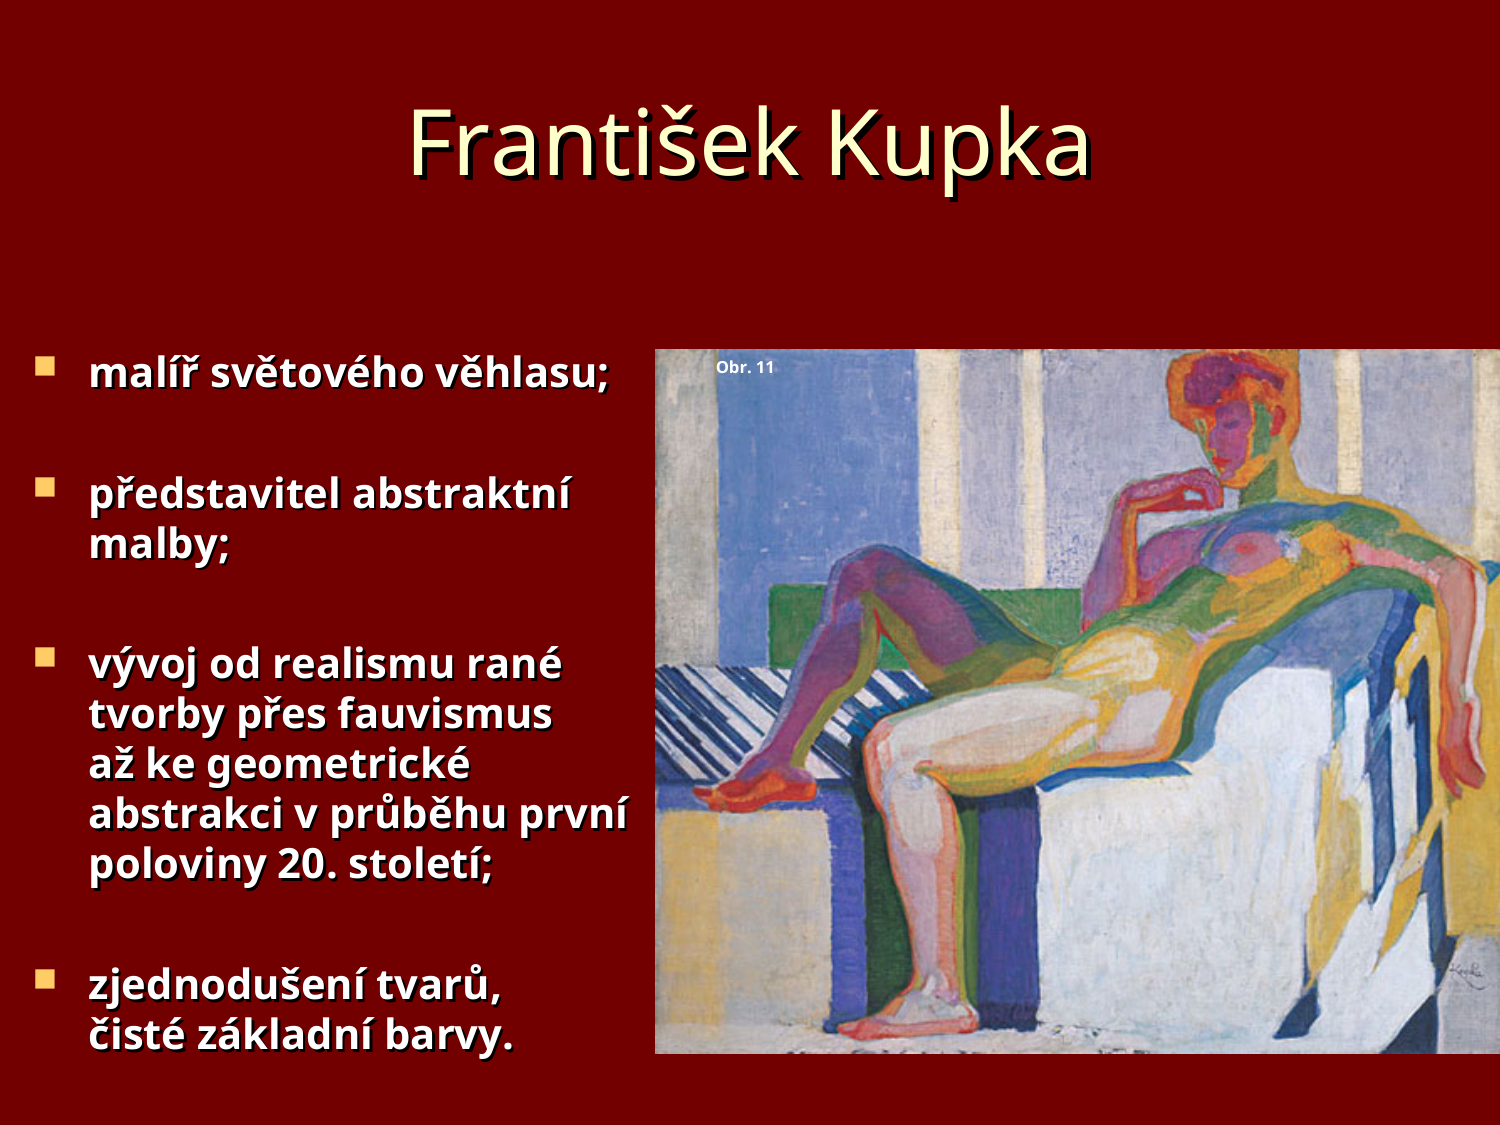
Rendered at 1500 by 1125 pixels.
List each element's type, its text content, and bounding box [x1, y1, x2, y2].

text_box Obr. 11 [701, 349, 790, 385]
text_box [655, 350, 1500, 1054]
title František Kupka [75, 45, 1426, 233]
list malíř světového věhlasu; představitel abstraktní malby; vývoj od realismu rané tvorby přes fauvismus až ke geometrické abstrakci v průběhu první poloviny 20. století; zjednodušení tvarů, čisté základní barvy. [17, 338, 656, 1071]
